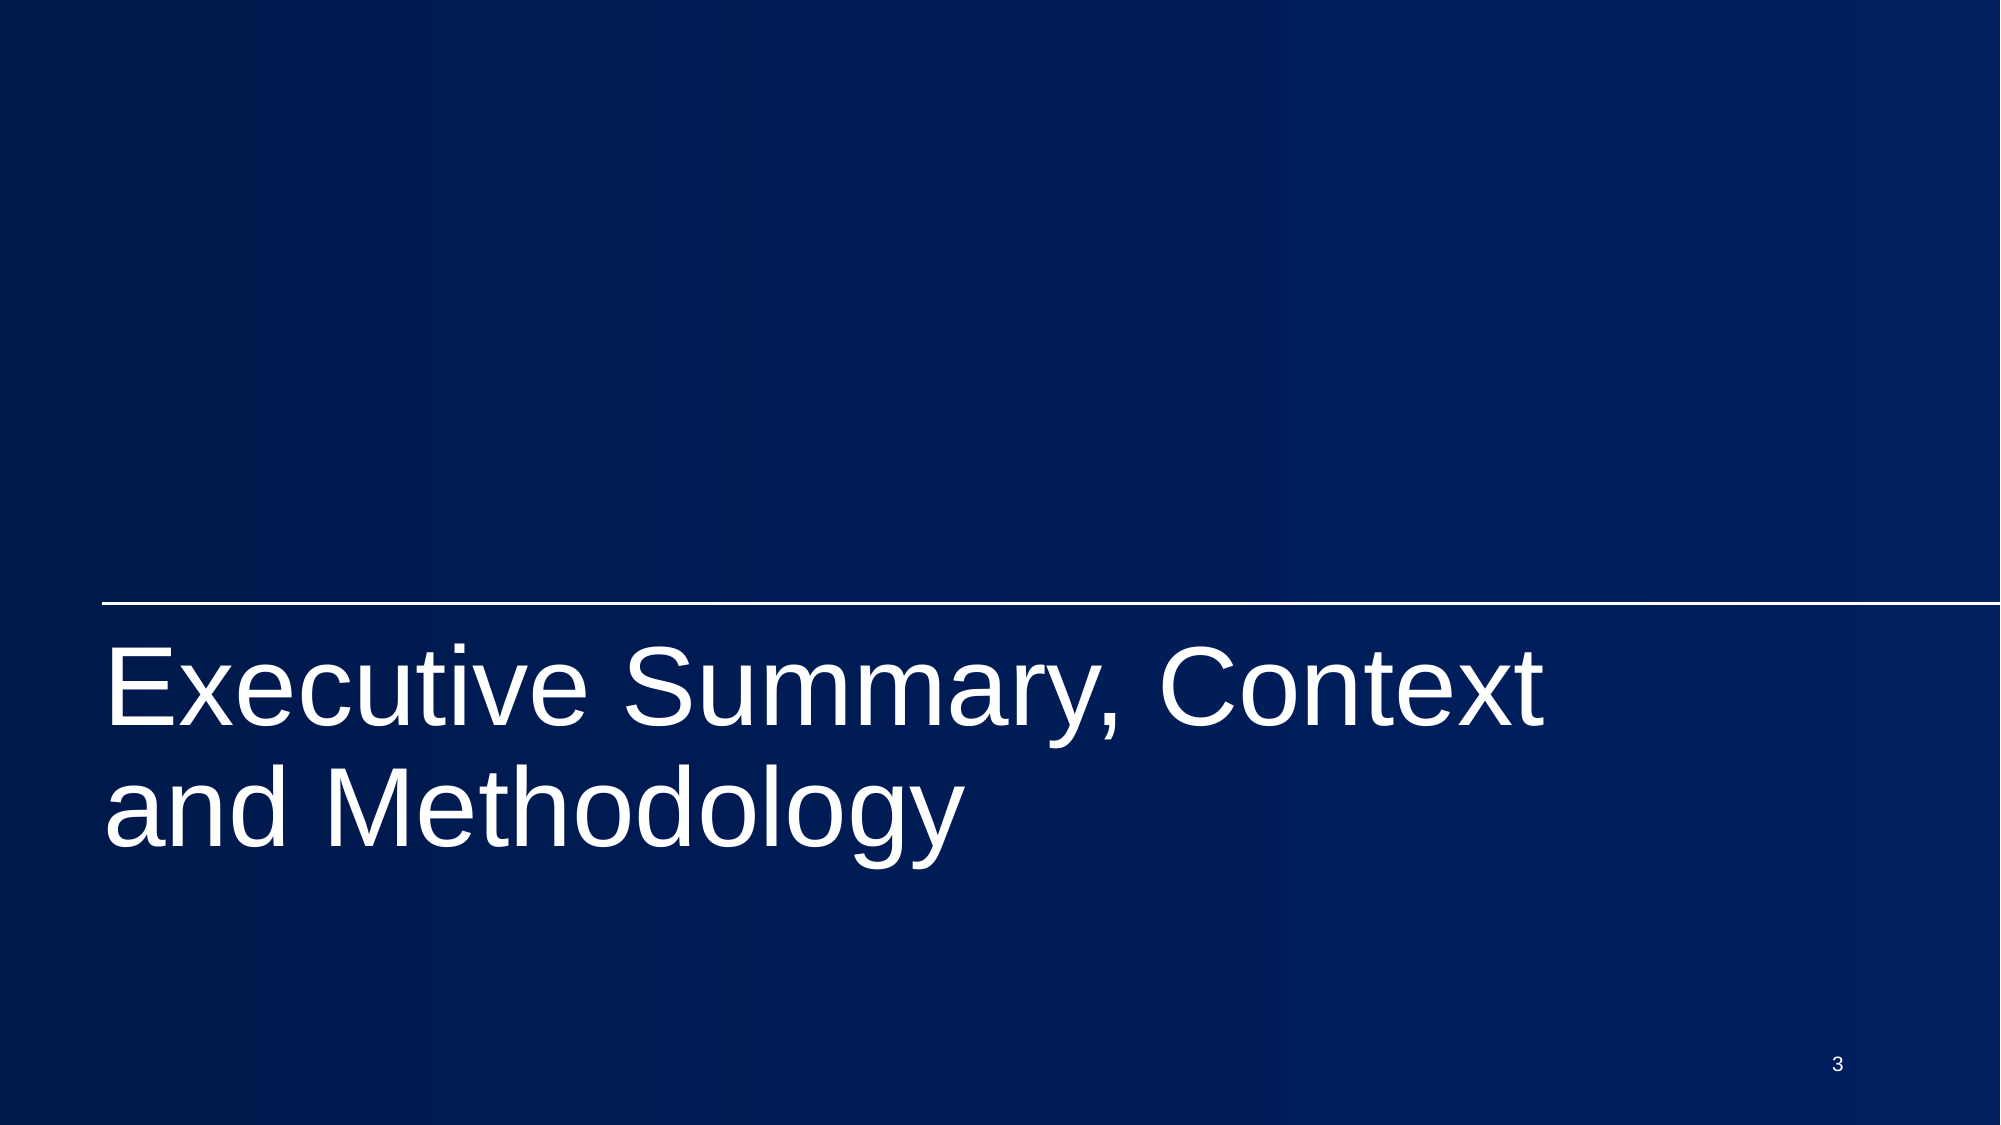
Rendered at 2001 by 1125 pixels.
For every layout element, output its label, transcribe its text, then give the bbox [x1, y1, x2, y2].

title Executive Summary, Context and Methodology [103, 627, 1898, 963]
